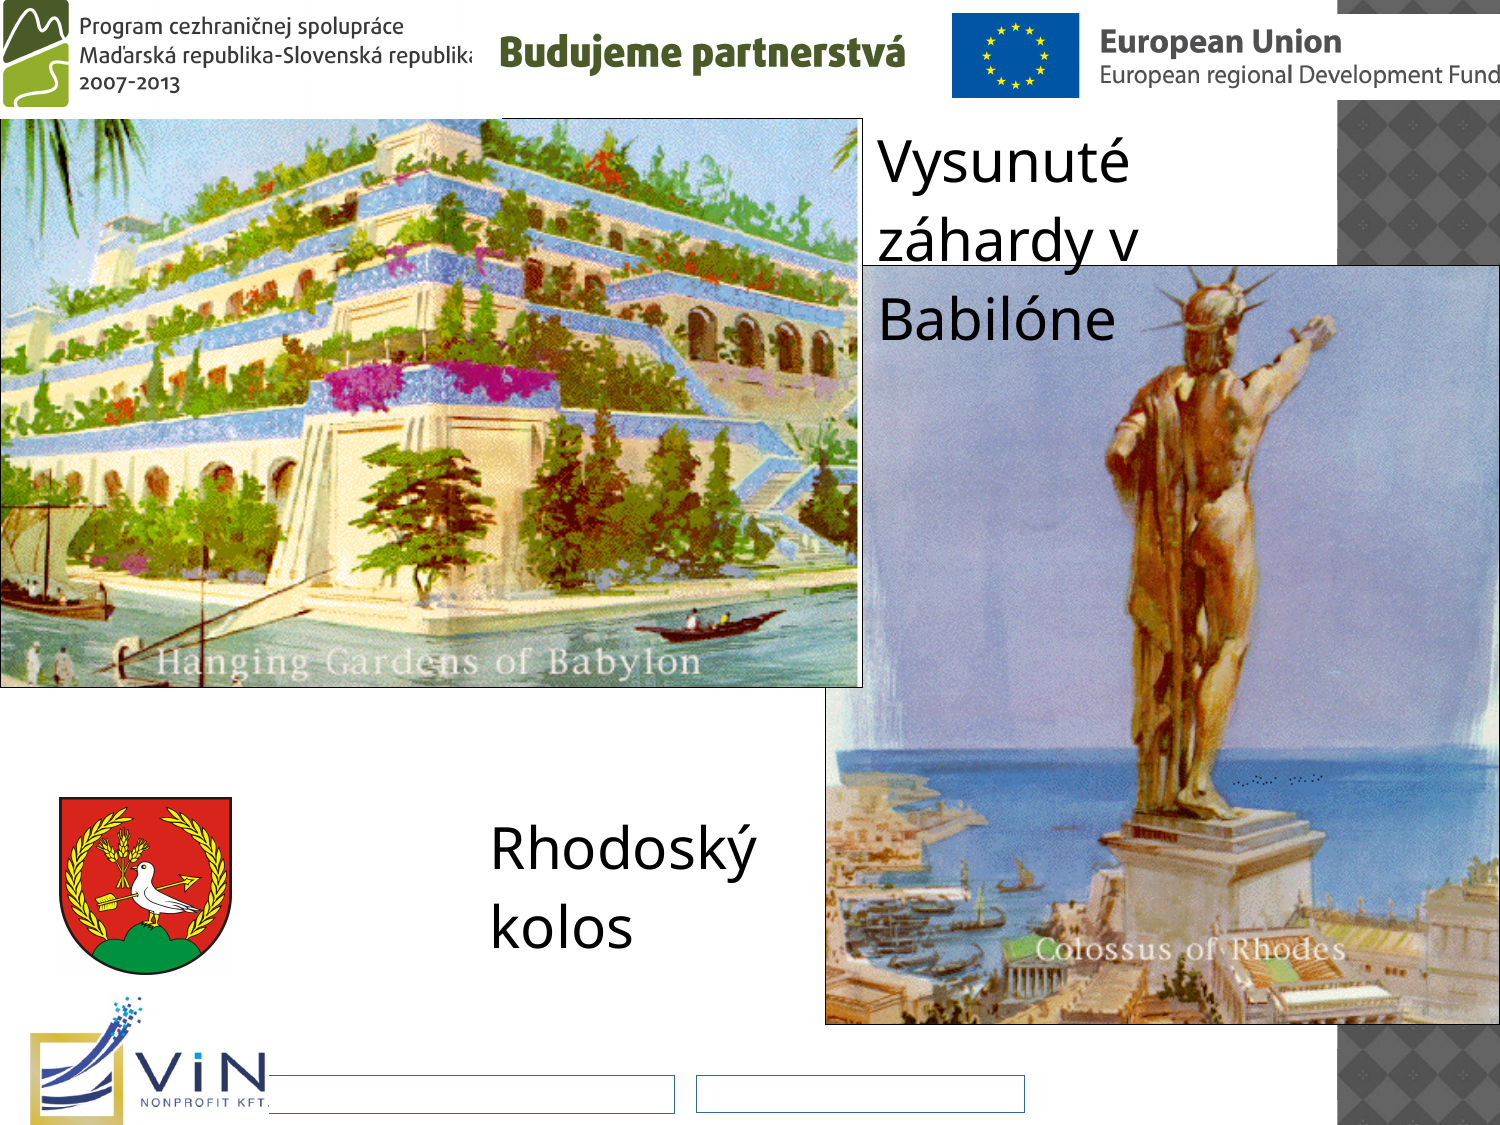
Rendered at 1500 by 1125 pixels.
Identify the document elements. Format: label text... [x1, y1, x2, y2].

picture [0, 0, 1500, 1125]
text_box Vysunuté záhardy v Babilóne [862, 112, 1363, 198]
picture [59, 797, 232, 975]
picture [7, 995, 269, 1125]
text_box Rhodoský kolos [474, 799, 813, 956]
